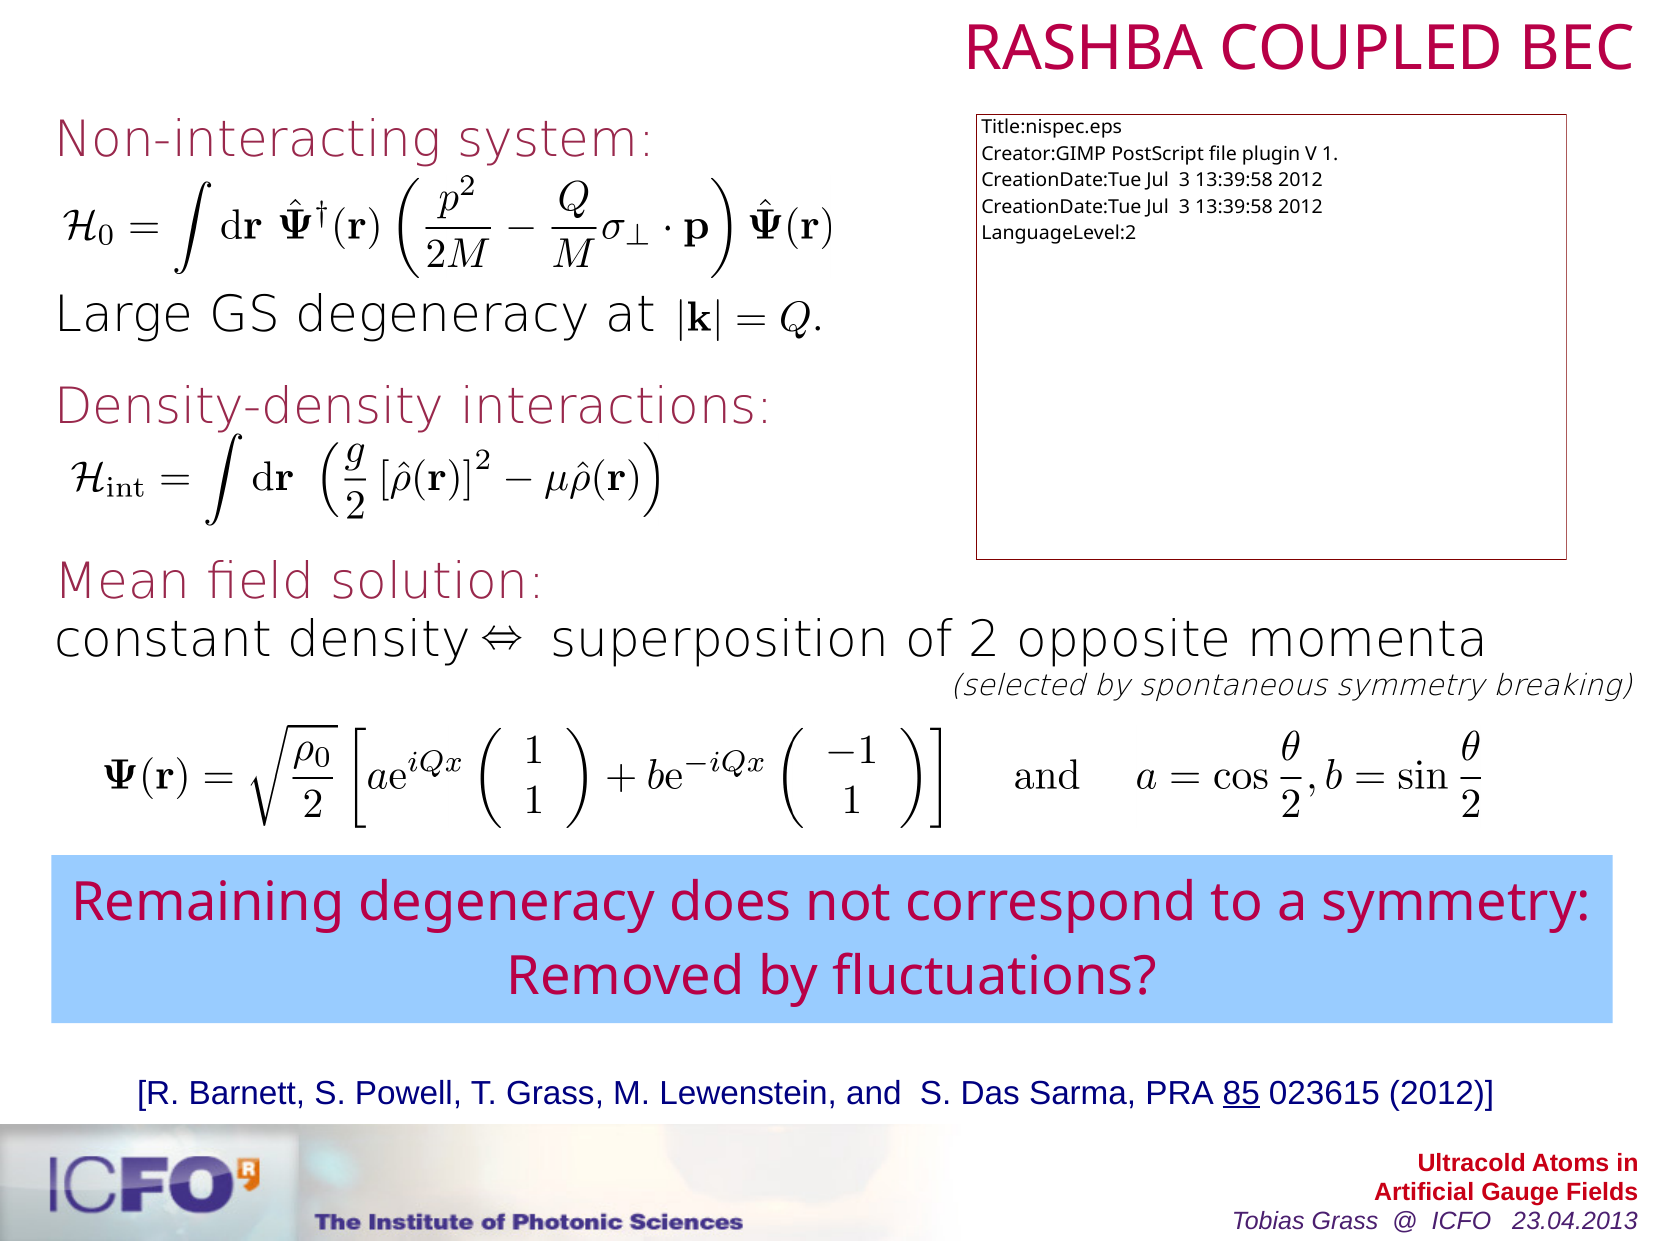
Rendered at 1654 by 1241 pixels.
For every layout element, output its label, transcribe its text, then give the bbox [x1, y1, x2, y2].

picture [0, 1124, 976, 1241]
text_box [R. Barnett, S. Powell, T. Grass, M. Lewenstein, and S. Das Sarma, PRA 85 023615 (2012)] [122, 1067, 1542, 1119]
text_box Remaining degeneracy does not correspond to a symmetry: Removed by fluctuations? [51, 855, 1613, 1024]
text_box Non-interacting system: Large GS degeneracy at Density-density interactions: Mean field solution: constant density superposition of 2 opposite momenta (selected by spontaneous symmetry breaking) [39, 102, 1648, 827]
text_box RASHBA COUPLED BEC [0, 0, 1651, 99]
text_box Ultracold Atoms in Artificial Gauge Fields Tobias Grass @ ICFO 23.04.2013 [712, 1138, 1654, 1241]
picture [104, 725, 1481, 828]
